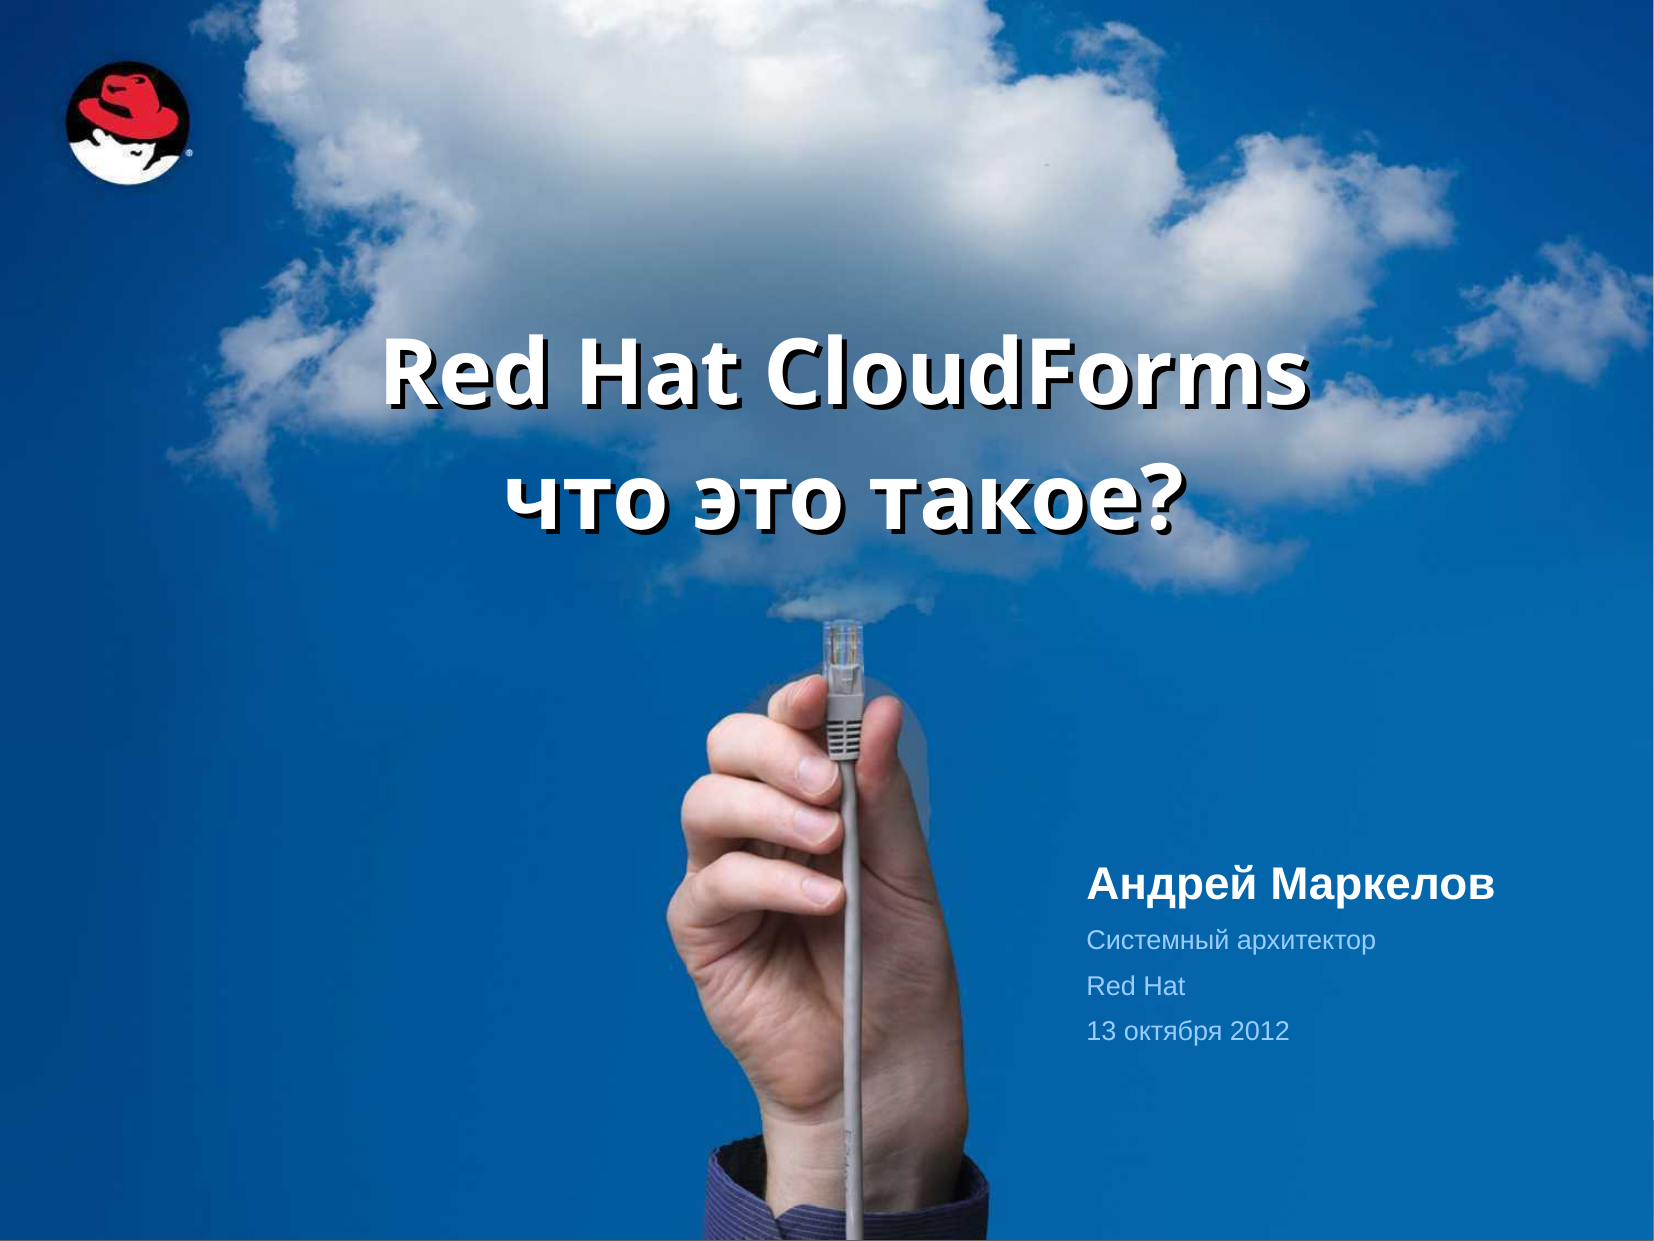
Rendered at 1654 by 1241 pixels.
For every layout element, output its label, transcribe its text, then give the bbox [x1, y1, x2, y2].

text_box Андрей Маркелов Системный архитектор Red Hat 13 октября 2012 [1071, 851, 1613, 1033]
picture [0, 0, 1654, 1241]
title Red Hat CloudForms что это такое? [65, 324, 1623, 539]
